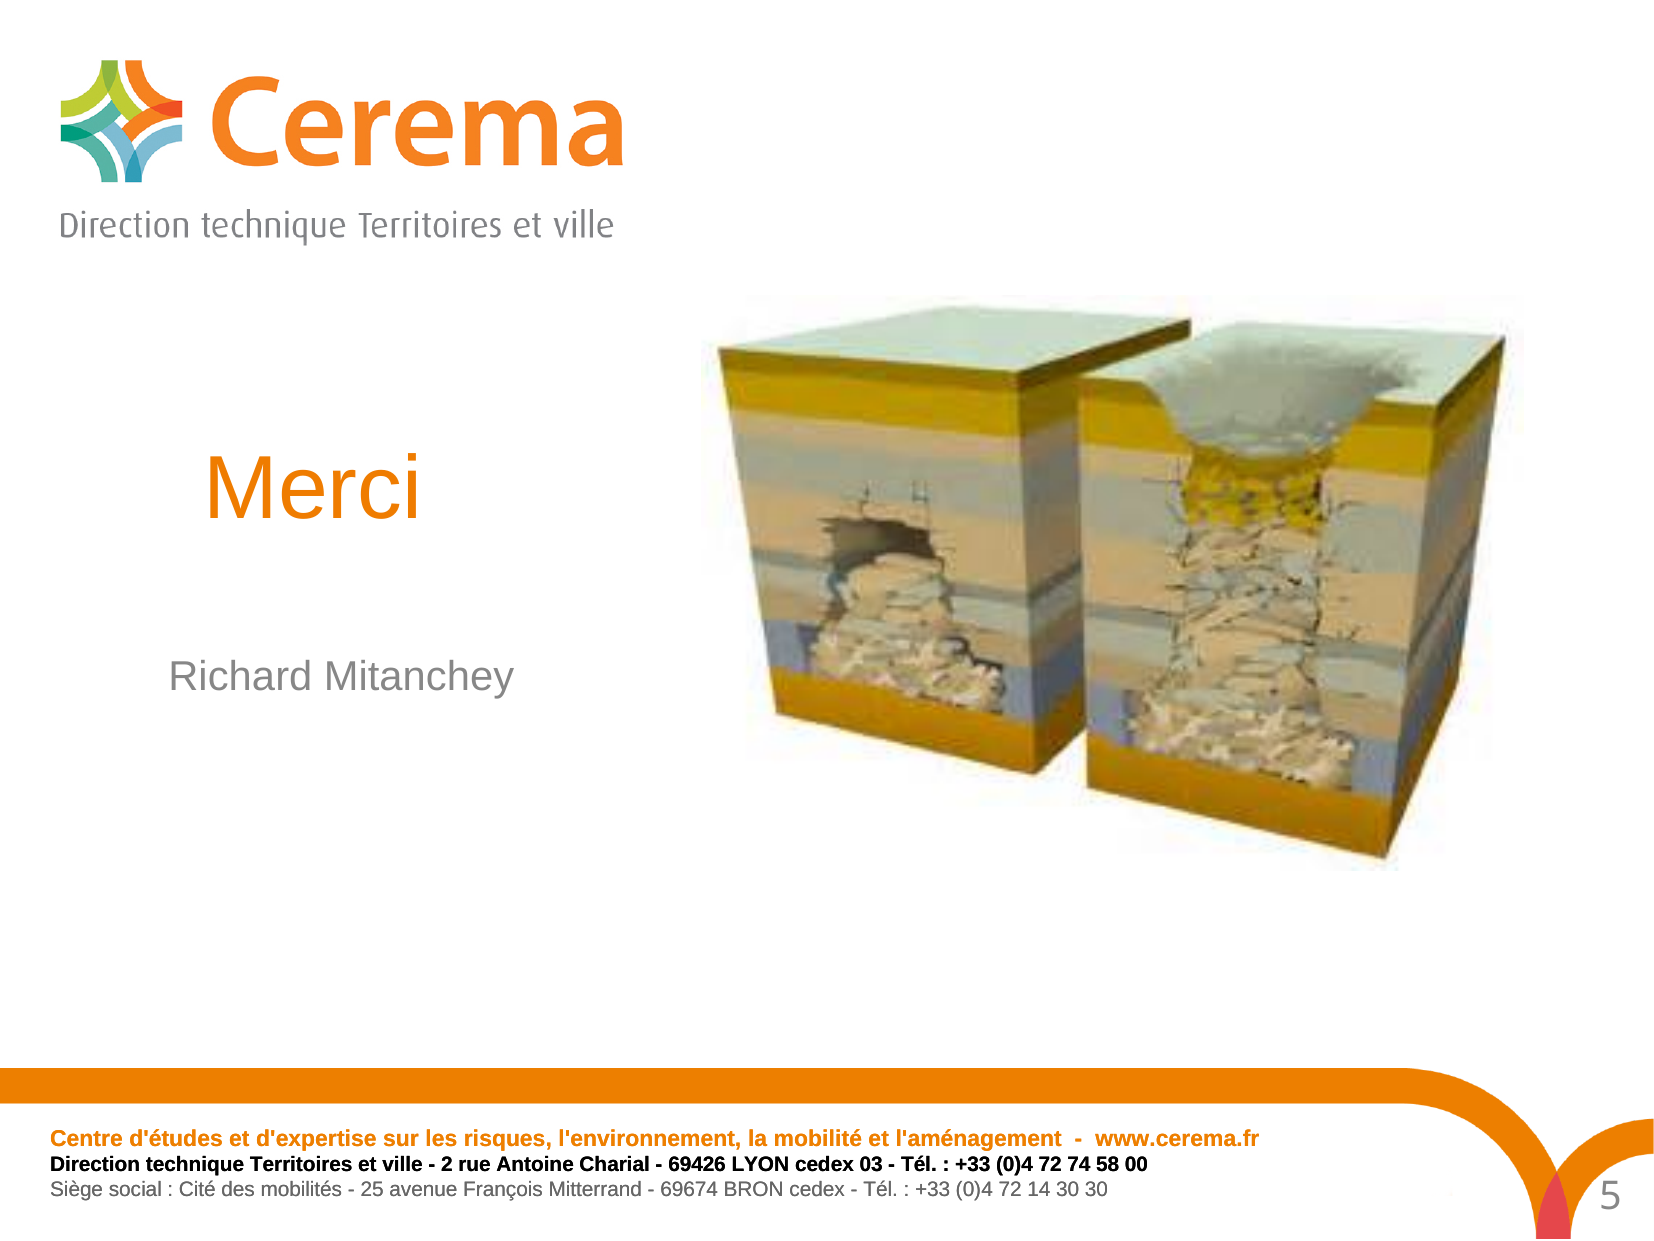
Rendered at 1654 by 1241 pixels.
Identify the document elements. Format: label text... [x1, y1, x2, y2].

text_box Centre d'études et d'expertise sur les risques, l'environnement, la mobilité et l'aménagement - www.cerema.fr Direction technique Territoires et ville - 2 rue Antoine Charial - 69426 LYON cedex 03 - Tél. : +33 (0)4 72 74 58 00 Siège social : Cité des mobilités - 25 avenue François Mitterrand - 69674 BRON cedex - Tél. : +33 (0)4 72 14 30 30 [35, 1116, 1394, 1217]
text_box Richard Mitanchey [153, 641, 1595, 957]
text_box Merci [188, 442, 701, 554]
picture [0, 0, 684, 291]
picture [0, 1068, 1654, 1239]
picture [701, 295, 1524, 871]
